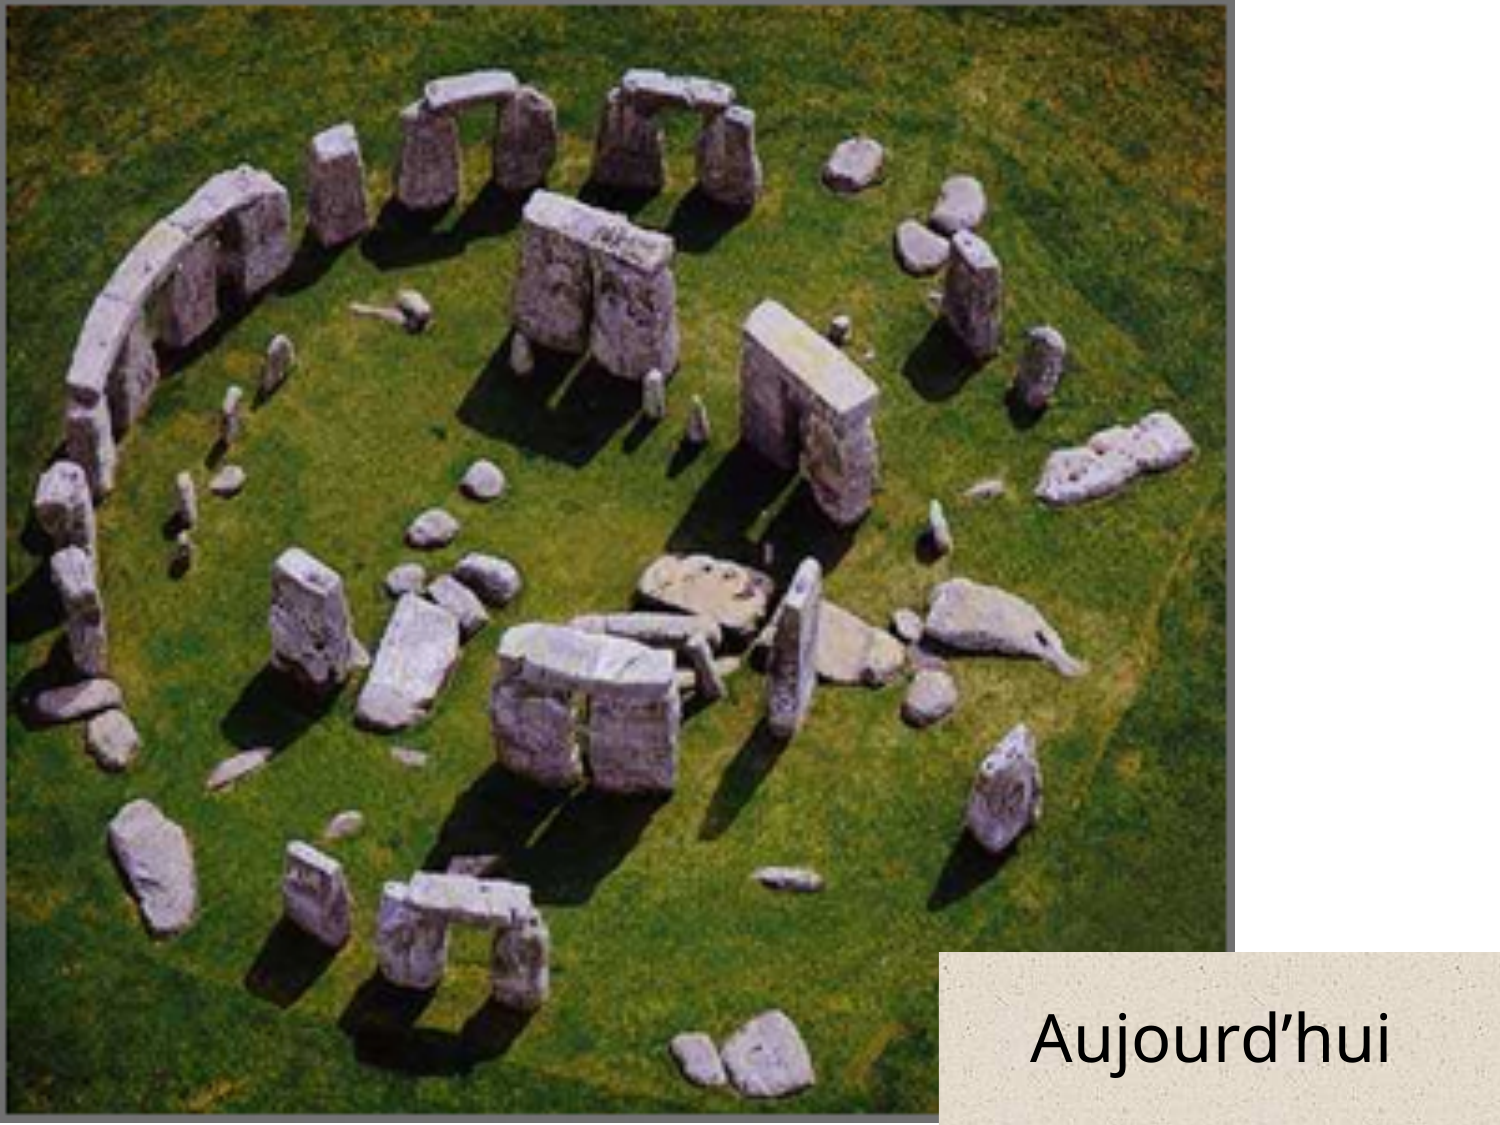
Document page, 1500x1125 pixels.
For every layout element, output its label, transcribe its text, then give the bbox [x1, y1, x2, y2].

text_box Aujourd’hui [1015, 987, 1409, 1084]
picture [0, 0, 1235, 1123]
text_box [938, 952, 1500, 1125]
